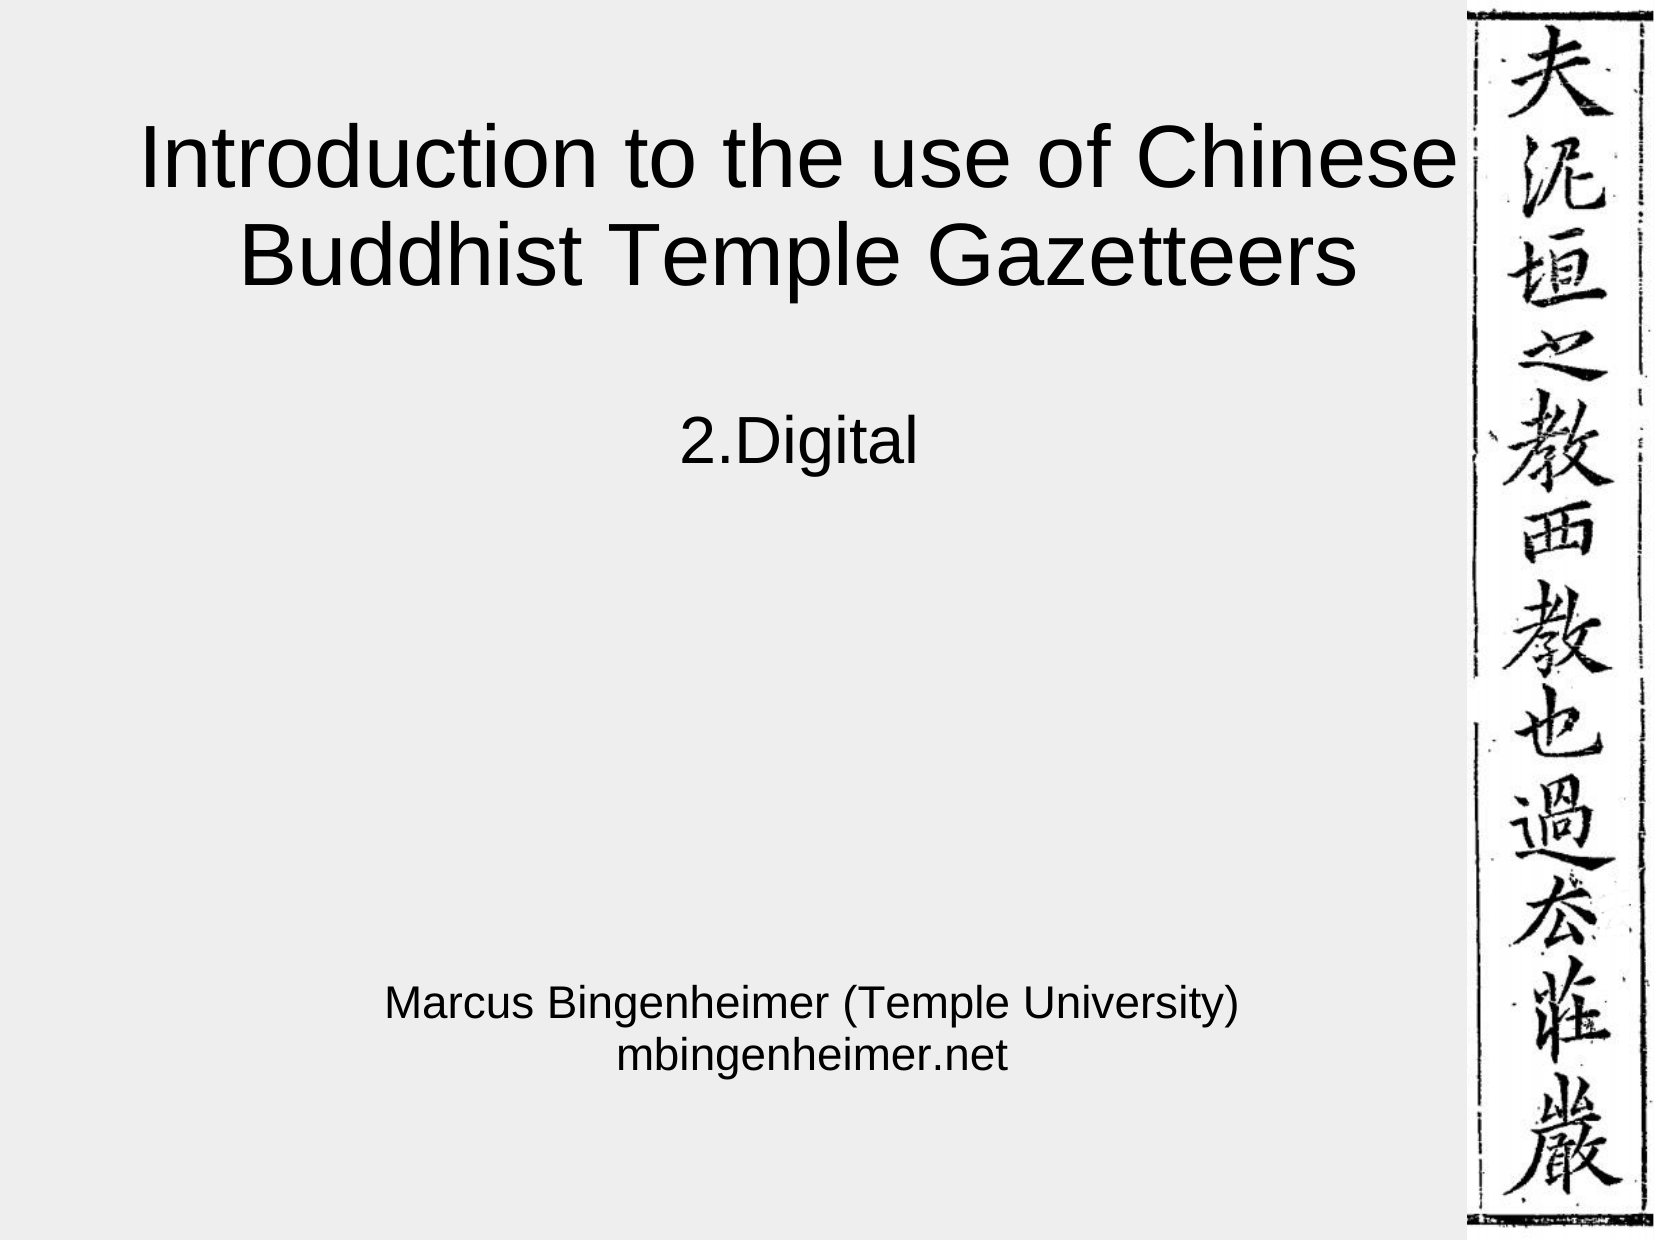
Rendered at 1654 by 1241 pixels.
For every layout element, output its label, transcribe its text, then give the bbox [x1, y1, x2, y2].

subtitle Marcus Bingenheimer (Temple University) mbingenheimer.net [85, 914, 1467, 1143]
title Introduction to the use of Chinese Buddhist Temple Gazetteers 2.Digital [105, 107, 1467, 479]
picture [1467, 0, 1654, 1241]
